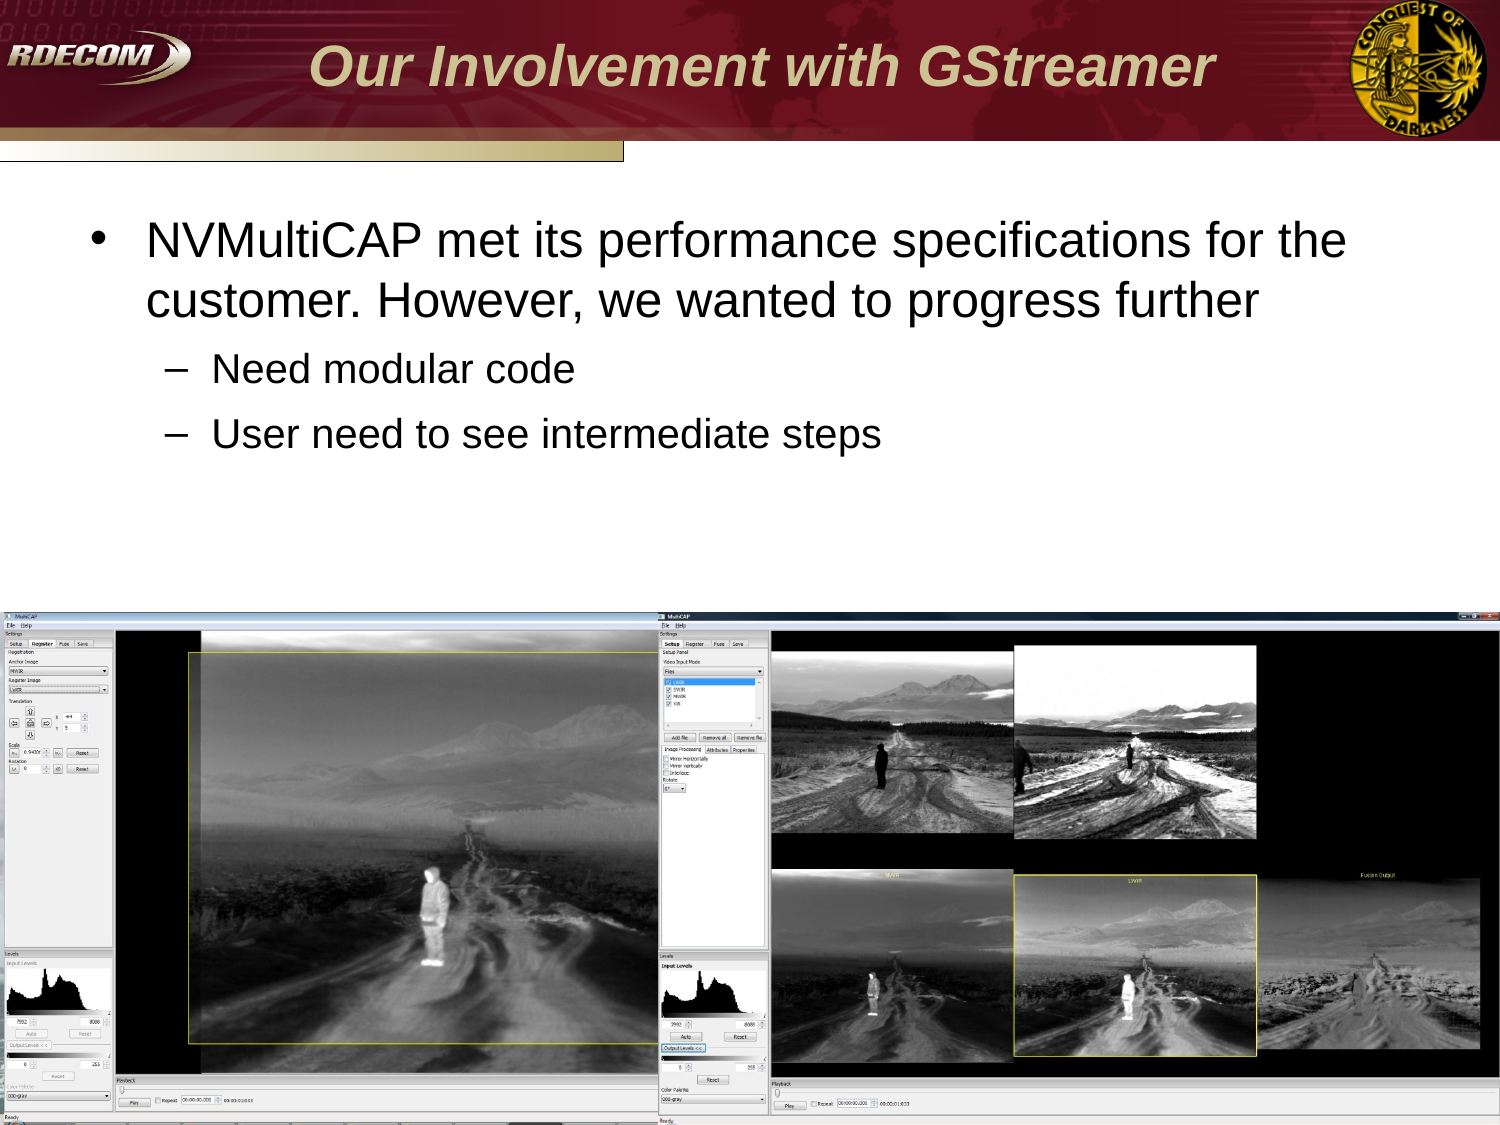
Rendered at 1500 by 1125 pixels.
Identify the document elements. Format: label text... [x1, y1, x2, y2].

picture [0, 0, 1500, 141]
picture [0, 612, 1500, 1125]
text_box NVMultiCAP met its performance specifications for the customer. However, we wanted to progress further Need modular code User need to see intermediate steps [75, 199, 1463, 943]
text_box Our Involvement with GStreamer [199, 0, 1325, 138]
